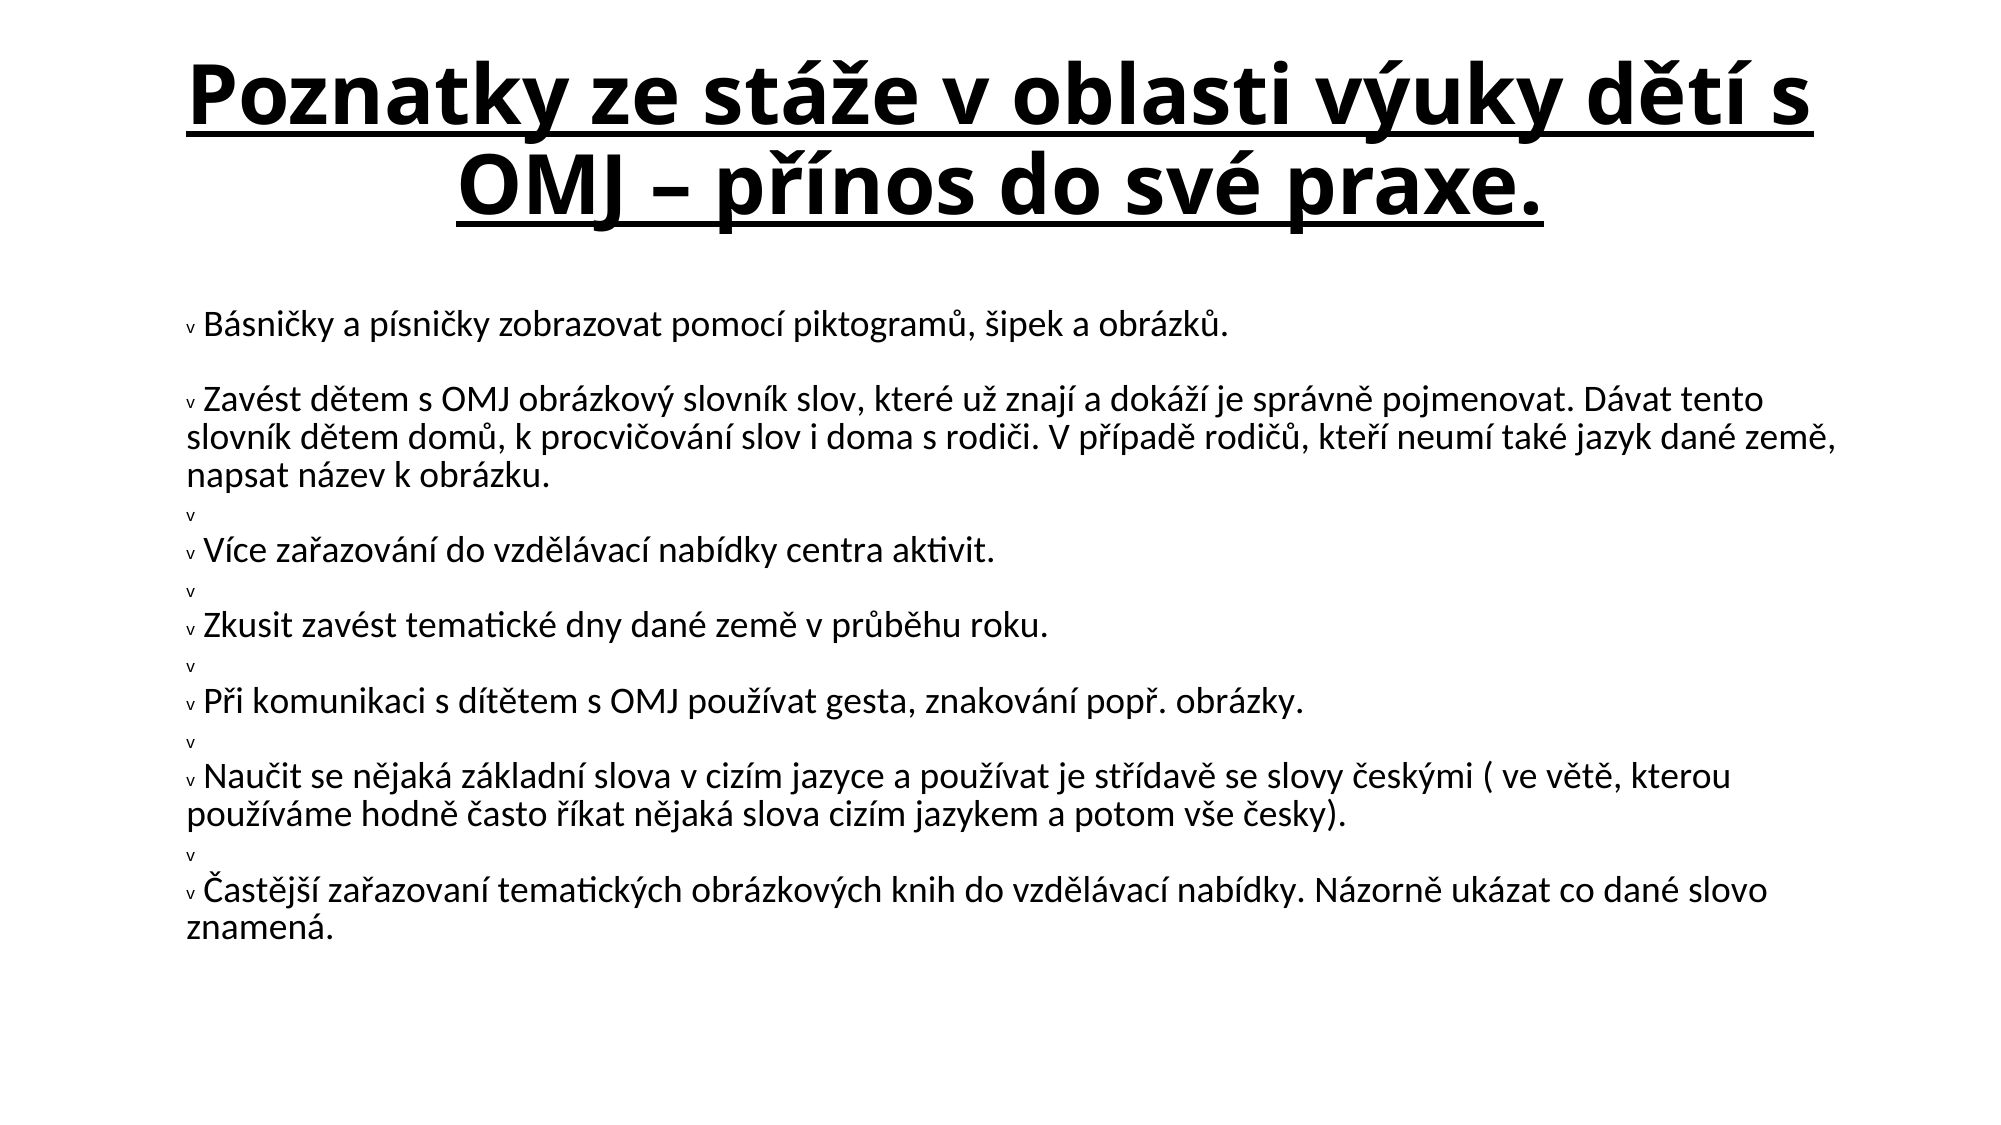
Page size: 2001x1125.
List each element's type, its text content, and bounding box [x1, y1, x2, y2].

title Poznatky ze stáže v oblasti výuky dětí s OMJ – přínos do své praxe. [137, 45, 1863, 263]
text_box Básničky a písničky zobrazovat pomocí piktogramů, šipek a obrázků. Zavést dětem s OMJ obrázkový slovník slov, které už znají a dokáží je správně pojmenovat. Dávat tento slovník dětem domů, k procvičování slov i doma s rodiči. V případě rodičů, kteří neumí také jazyk dané země, napsat název k obrázku. Více zařazování do vzdělávací nabídky centra aktivit. Zkusit zavést tematické dny dané země v průběhu roku. Při komunikaci s dítětem s OMJ používat gesta, znakování popř. obrázky. Naučit se nějaká základní slova v cizím jazyce a používat je střídavě se slovy českými ( ve větě, kterou používáme hodně často říkat nějaká slova cizím jazykem a potom vše česky). Častější zařazovaní tematických obrázkových knih do vzdělávací nabídky. Názorně ukázat co dané slovo znamená. [171, 262, 1863, 957]
